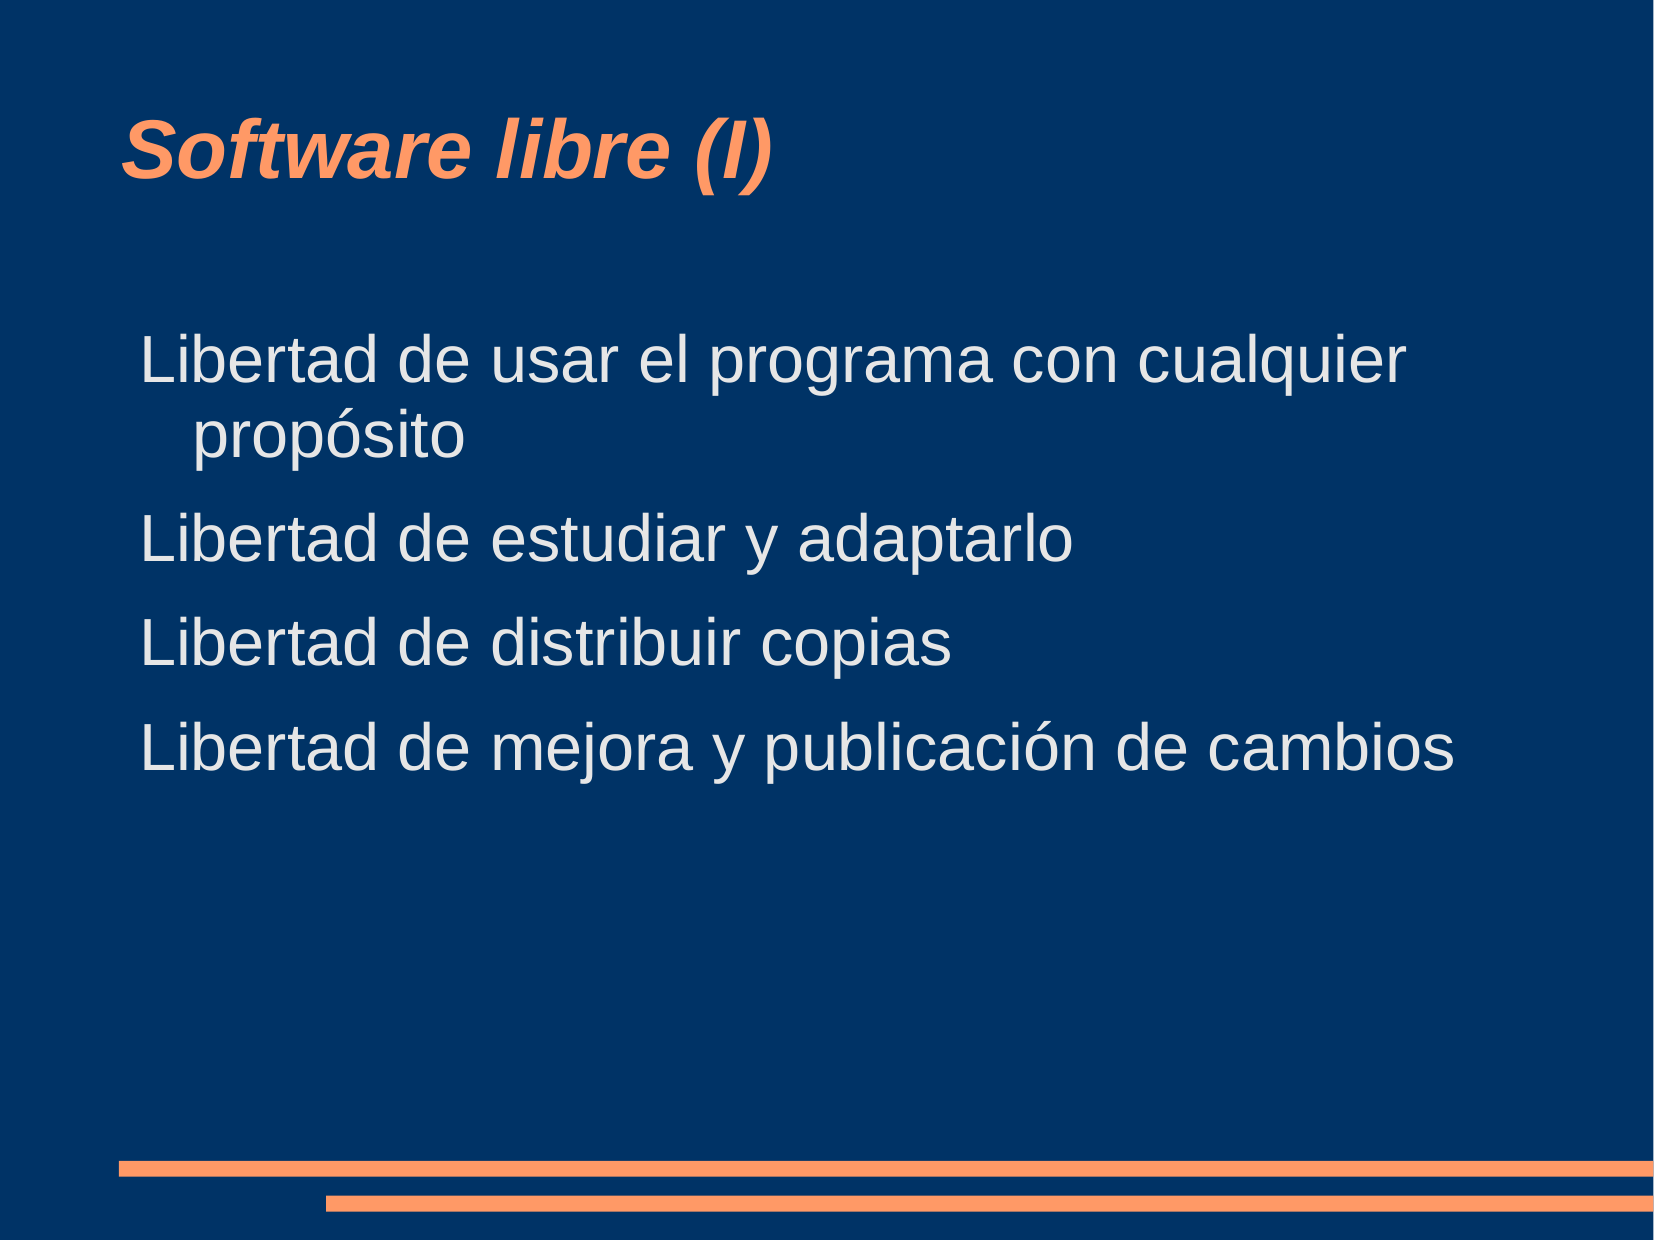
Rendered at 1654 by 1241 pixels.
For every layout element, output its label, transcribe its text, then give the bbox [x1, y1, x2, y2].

list Libertad de usar el programa con cualquier propósito Libertad de estudiar y adaptarlo Libertad de distribuir copias Libertad de mejora y publicación de cambios [121, 322, 1561, 1118]
title Software libre (I) [121, 53, 1534, 246]
